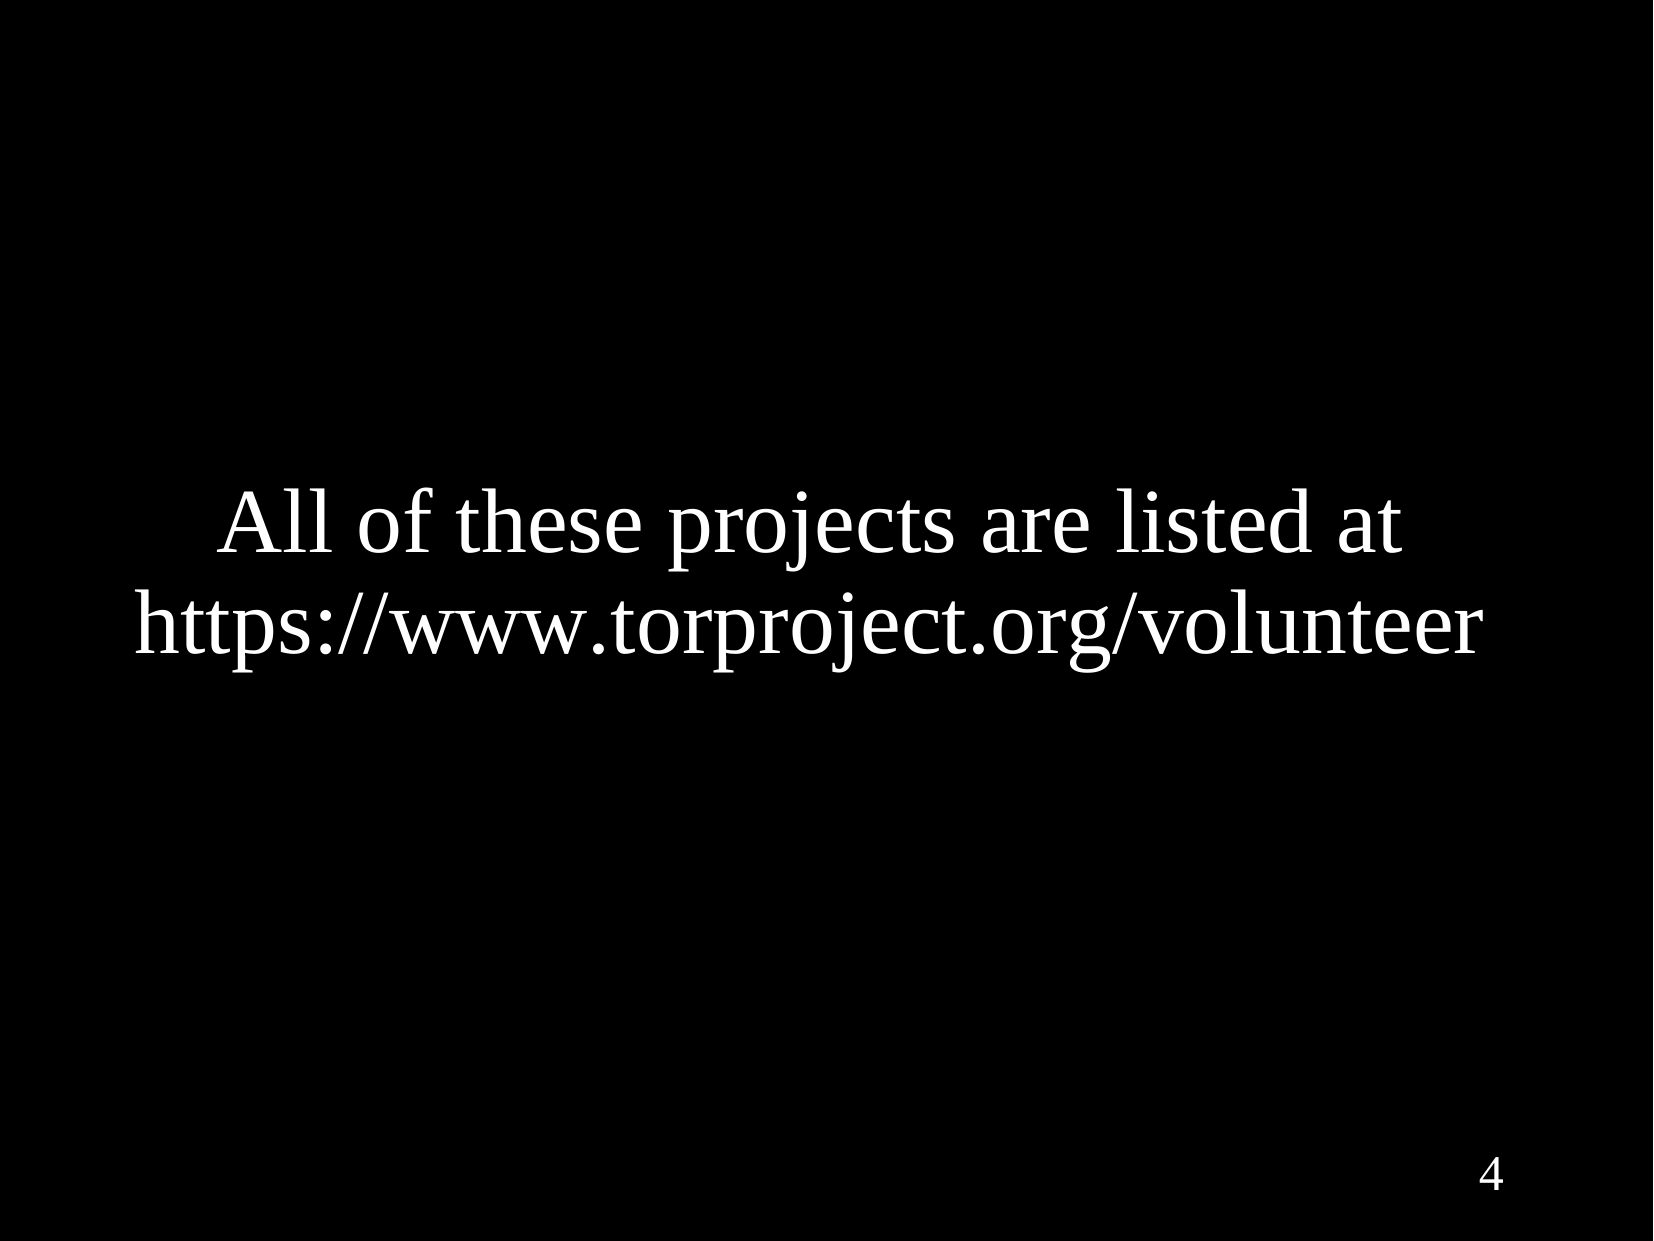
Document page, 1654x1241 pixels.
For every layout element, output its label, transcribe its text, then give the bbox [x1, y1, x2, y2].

title All of these projects are listed at https://www.torproject.org/volunteer [104, 468, 1517, 676]
